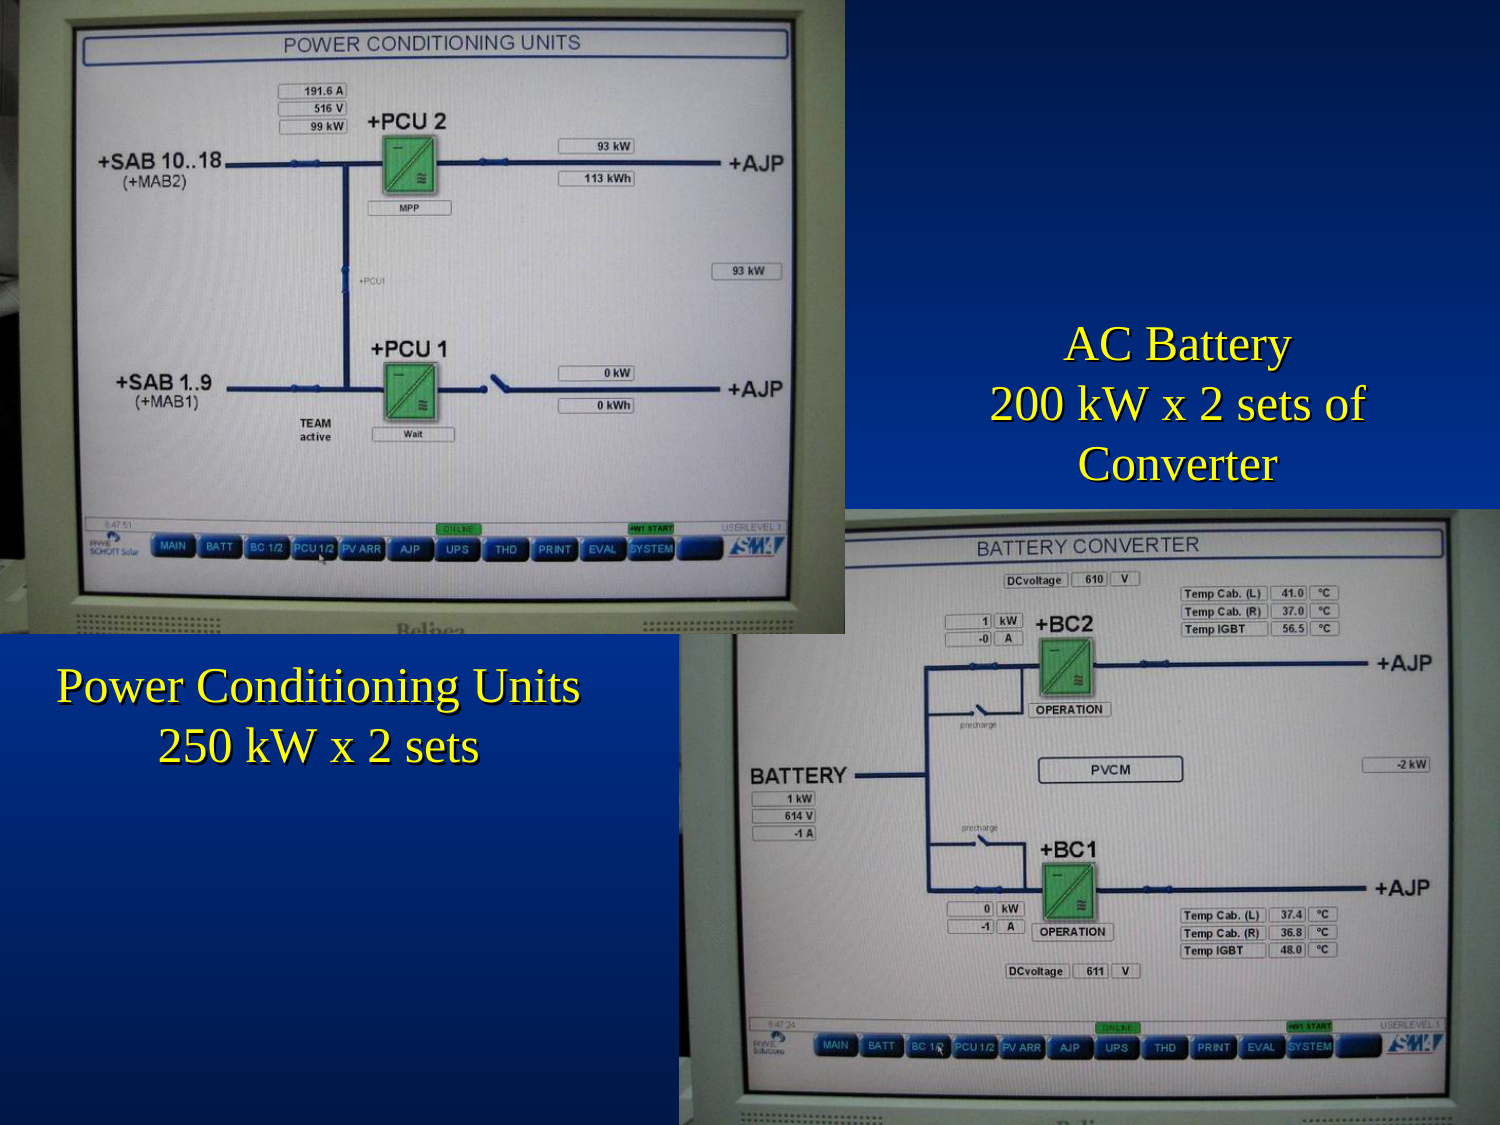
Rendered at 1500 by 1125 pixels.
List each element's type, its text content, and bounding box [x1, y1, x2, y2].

picture [0, 0, 1500, 1125]
text_box Power Conditioning Units 250 kW x 2 sets [41, 645, 597, 781]
text_box AC Battery 200 kW x 2 sets of Converter [974, 302, 1382, 499]
